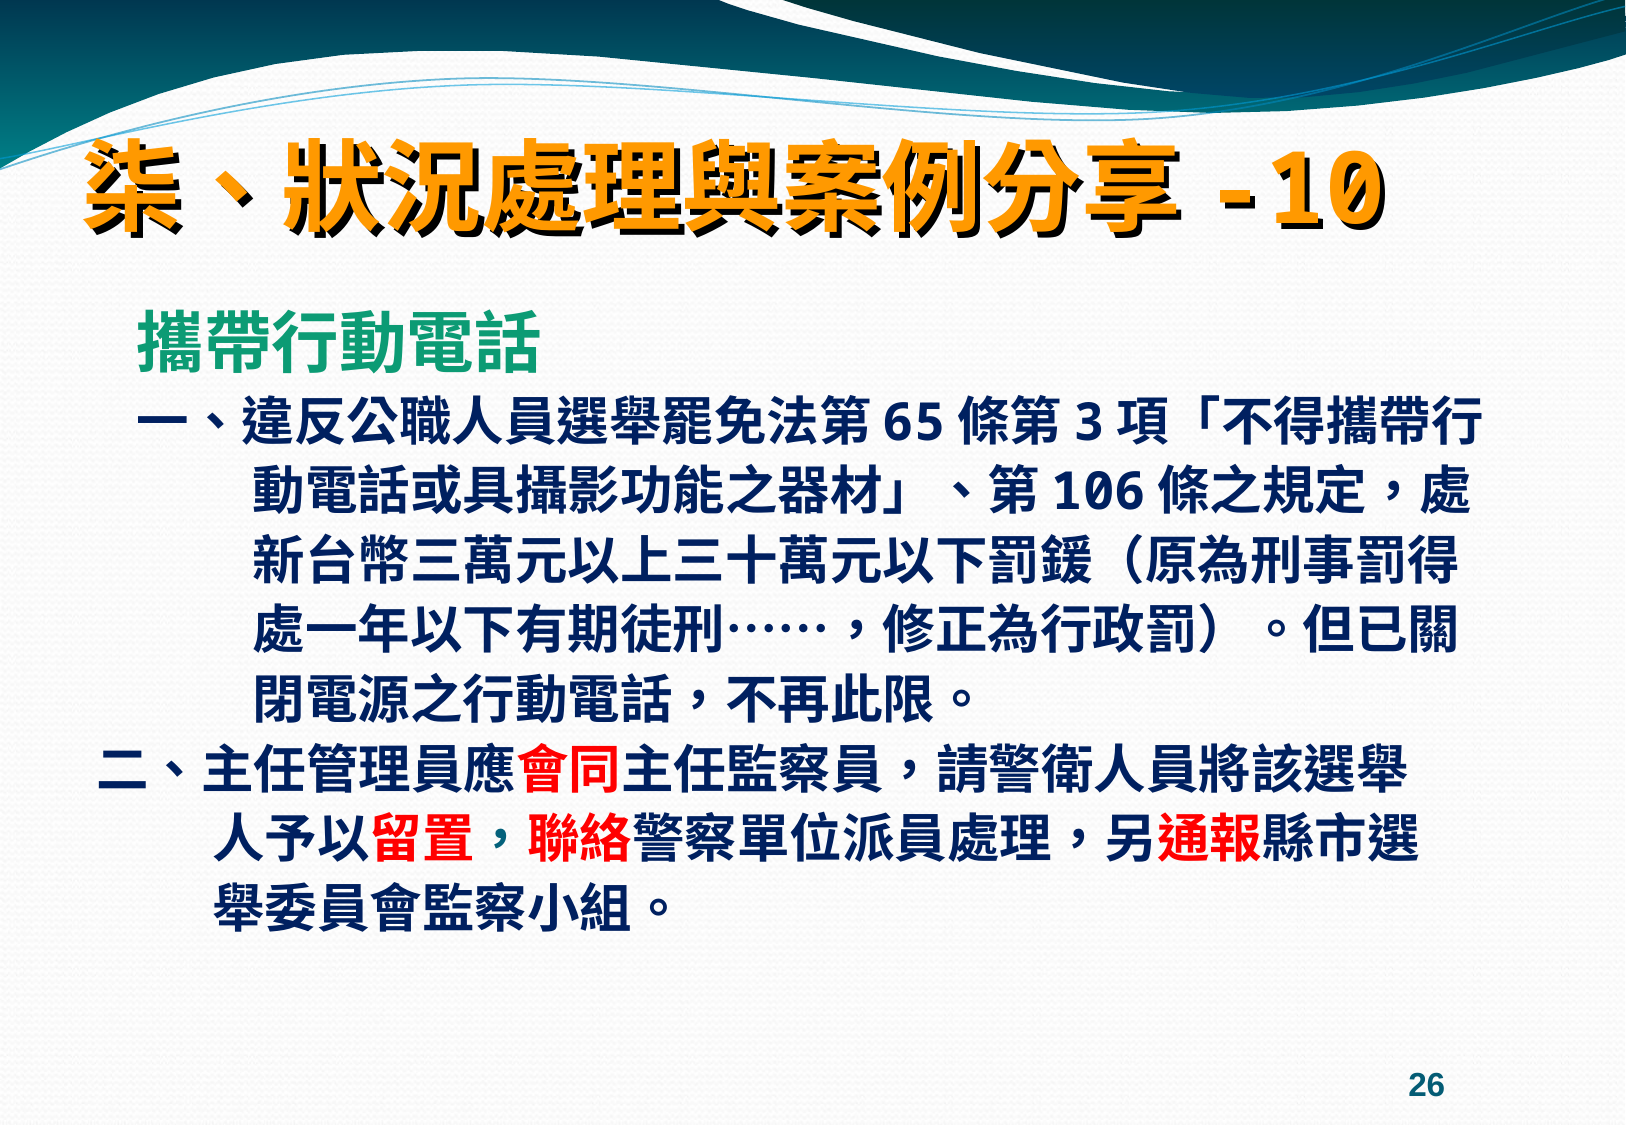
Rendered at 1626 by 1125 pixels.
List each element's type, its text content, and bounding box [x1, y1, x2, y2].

title 柒、狀況處理與案例分享-10 [81, 99, 1544, 244]
text_box [1408, 1042, 1544, 1103]
list 攜帶行動電話 一、違反公職人員選舉罷免法第65條第3項「不得攜帶行 動電話或具攝影功能之器材」、第106條之規定，處 新台幣三萬元以上三十萬元以下罰鍰（原為刑事罰得 處一年以下有期徒刑……，修正為行政罰）。但已關 閉電源之行動電話，不再此限。 二、主任管理員應會同主任監察員，請警衛人員將該選舉 人予以留置，聯絡警察單位派員處理，另通報縣市選 舉委員會監察小組。 [81, 301, 1572, 1103]
